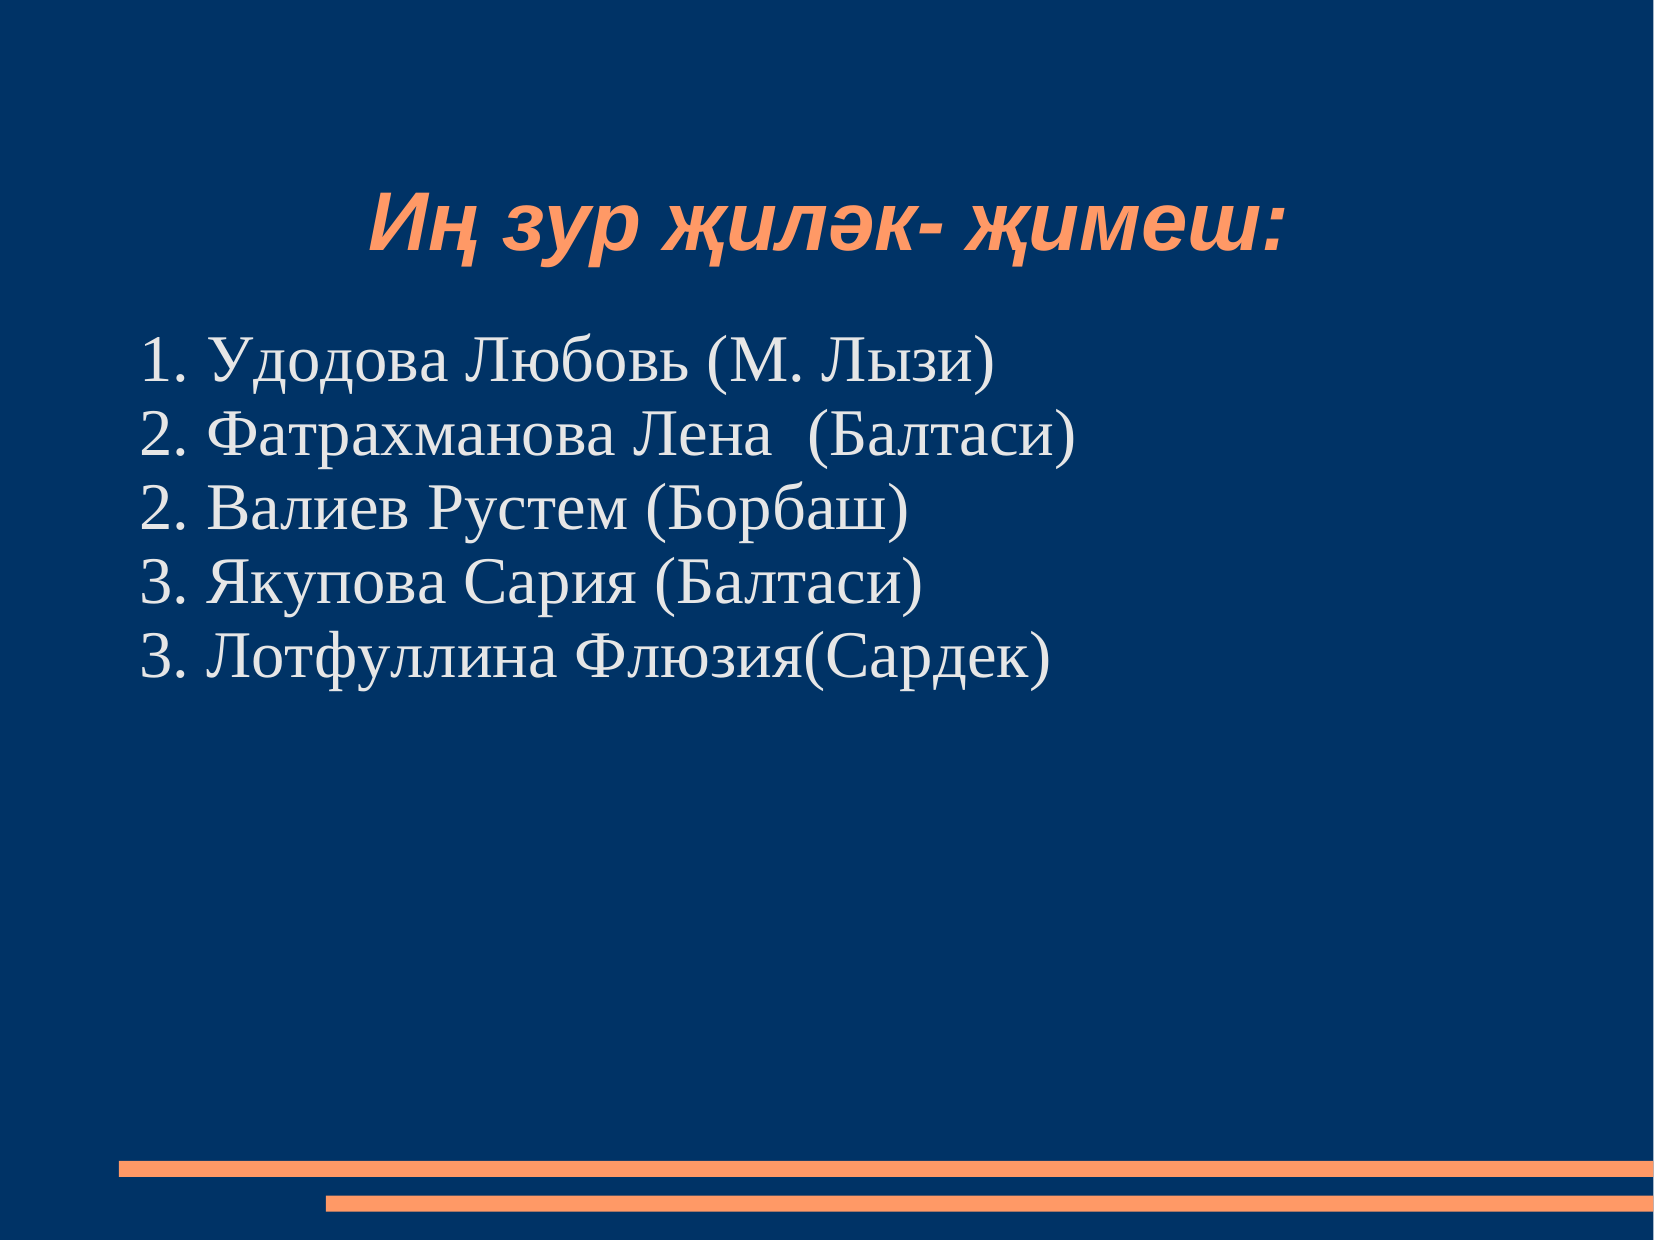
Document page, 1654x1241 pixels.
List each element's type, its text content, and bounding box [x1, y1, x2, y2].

list 1. Удодова Любовь (М. Лызи) 2. Фатрахманова Лена (Балтаси) 2. Валиев Рустем (Борбаш) 3. Якупова Сария (Балтаси) 3. Лотфуллина Флюзия(Сардек) [121, 322, 1561, 1118]
title Иң зур җиләк- җимеш: [123, 118, 1536, 322]
